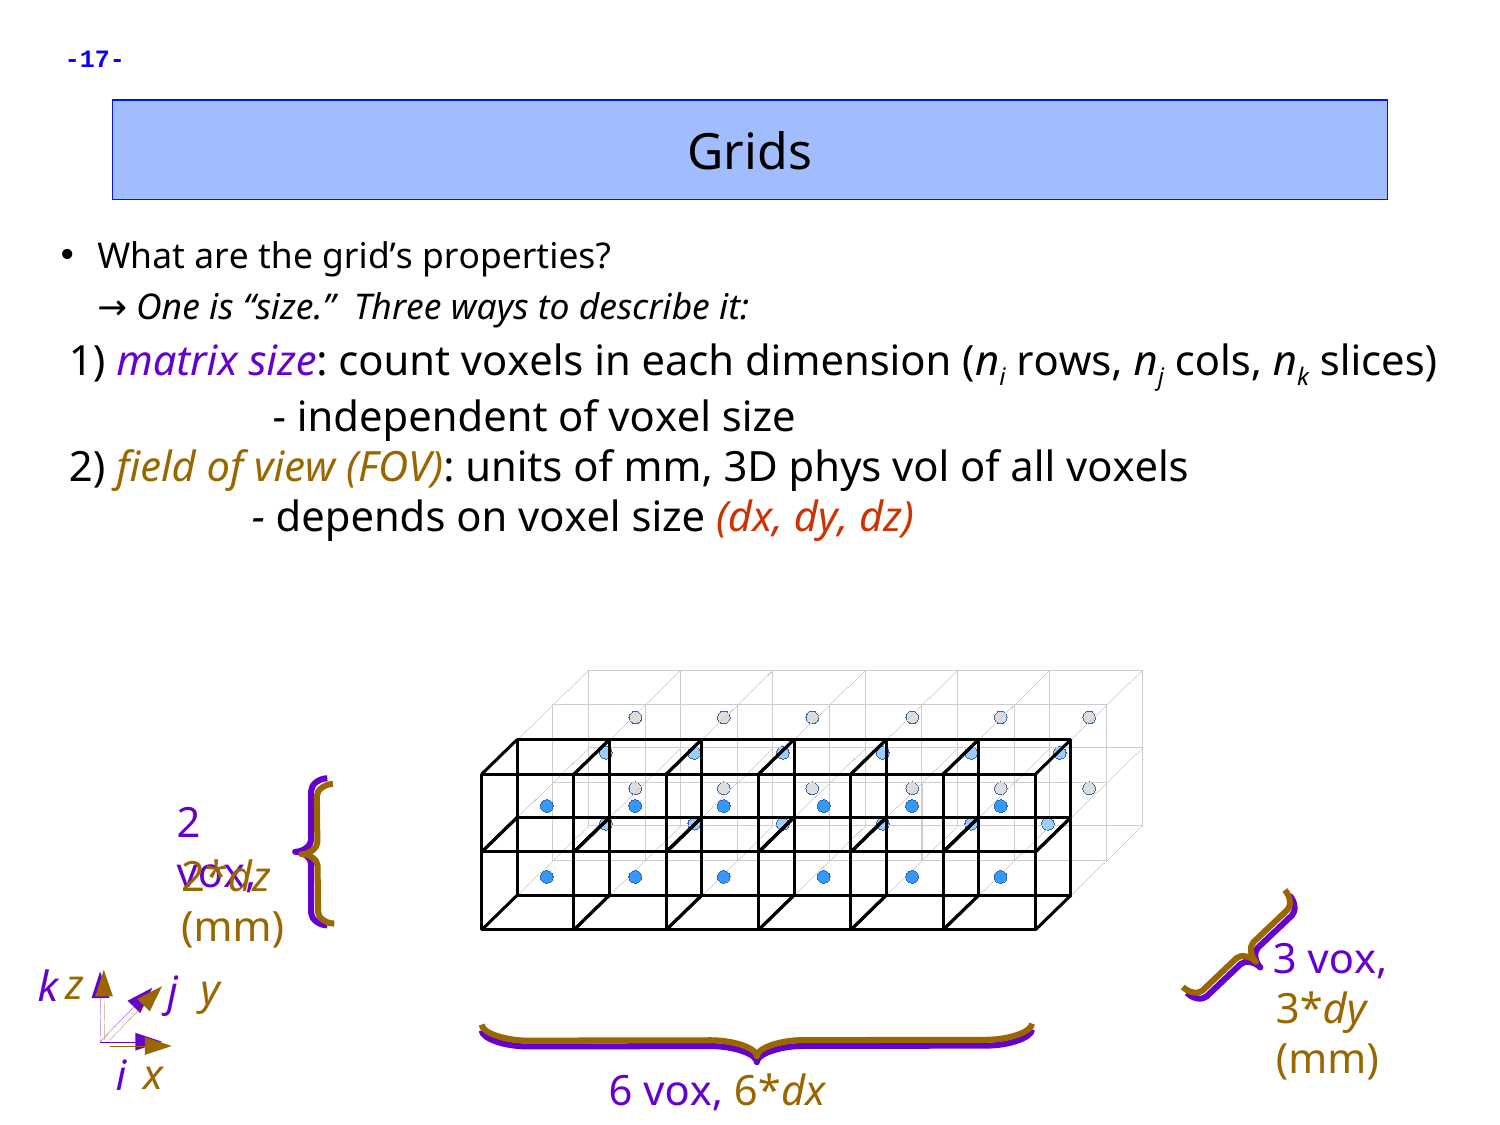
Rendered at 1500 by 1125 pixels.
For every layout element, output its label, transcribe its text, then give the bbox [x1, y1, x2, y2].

text_box z [50, 950, 105, 1016]
text_box [905, 870, 919, 884]
text_box i [100, 1043, 146, 1107]
text_box 2 vox, [161, 788, 306, 904]
text_box [717, 783, 731, 795]
text_box x [128, 1040, 144, 1046]
text_box [687, 819, 696, 825]
text_box [964, 819, 973, 825]
text_box [805, 711, 819, 724]
text_box Grids [112, 99, 1388, 200]
text_box j [152, 957, 207, 1022]
text_box [717, 799, 731, 813]
text_box [599, 748, 608, 760]
text_box x [128, 1040, 174, 1105]
text_box [628, 799, 642, 813]
text_box [776, 819, 788, 825]
text_box k [22, 952, 78, 1018]
text_box [628, 870, 642, 884]
text_box [905, 783, 919, 795]
text_box 6 vox, 6*dx (mm) [593, 1056, 948, 1122]
text_box 3*dy (mm) [1261, 974, 1396, 1090]
text_box 2 vox, [302, 858, 306, 904]
text_box [994, 711, 1008, 724]
text_box [779, 749, 790, 760]
text_box [876, 748, 885, 760]
text_box [969, 826, 977, 831]
text_box [688, 748, 700, 760]
text_box y [185, 958, 241, 1021]
text_box [1056, 749, 1067, 760]
text_box [805, 783, 819, 795]
text_box [905, 711, 919, 724]
text_box [540, 870, 554, 884]
text_box [994, 870, 1007, 884]
text_box [1082, 783, 1096, 795]
text_box [994, 799, 1008, 813]
text_box [965, 748, 977, 760]
text_box [817, 870, 831, 884]
text_box [540, 799, 554, 813]
text_box [628, 711, 642, 724]
text_box [1041, 819, 1049, 825]
text_box [692, 826, 700, 831]
text_box 1) matrix size: count voxels in each dimension (ni rows, nj cols, nk slices) - independent of voxel size 2) field of view (FOV): units of mm, 3D phys vol of all voxels - depends on voxel size (dx, dy, dz) [54, 325, 1500, 655]
text_box 2*dz (mm) [166, 842, 302, 958]
text_box [905, 799, 919, 813]
text_box [628, 783, 642, 795]
text_box [717, 711, 731, 724]
text_box [817, 799, 831, 813]
text_box [717, 870, 731, 884]
text_box 3 vox, [1258, 924, 1419, 1040]
text_box [1042, 826, 1054, 831]
text_box [994, 783, 1008, 795]
text_box What are the grid’s properties? → One is “size.” Three ways to describe it: [44, 224, 1488, 374]
text_box [1082, 711, 1096, 724]
